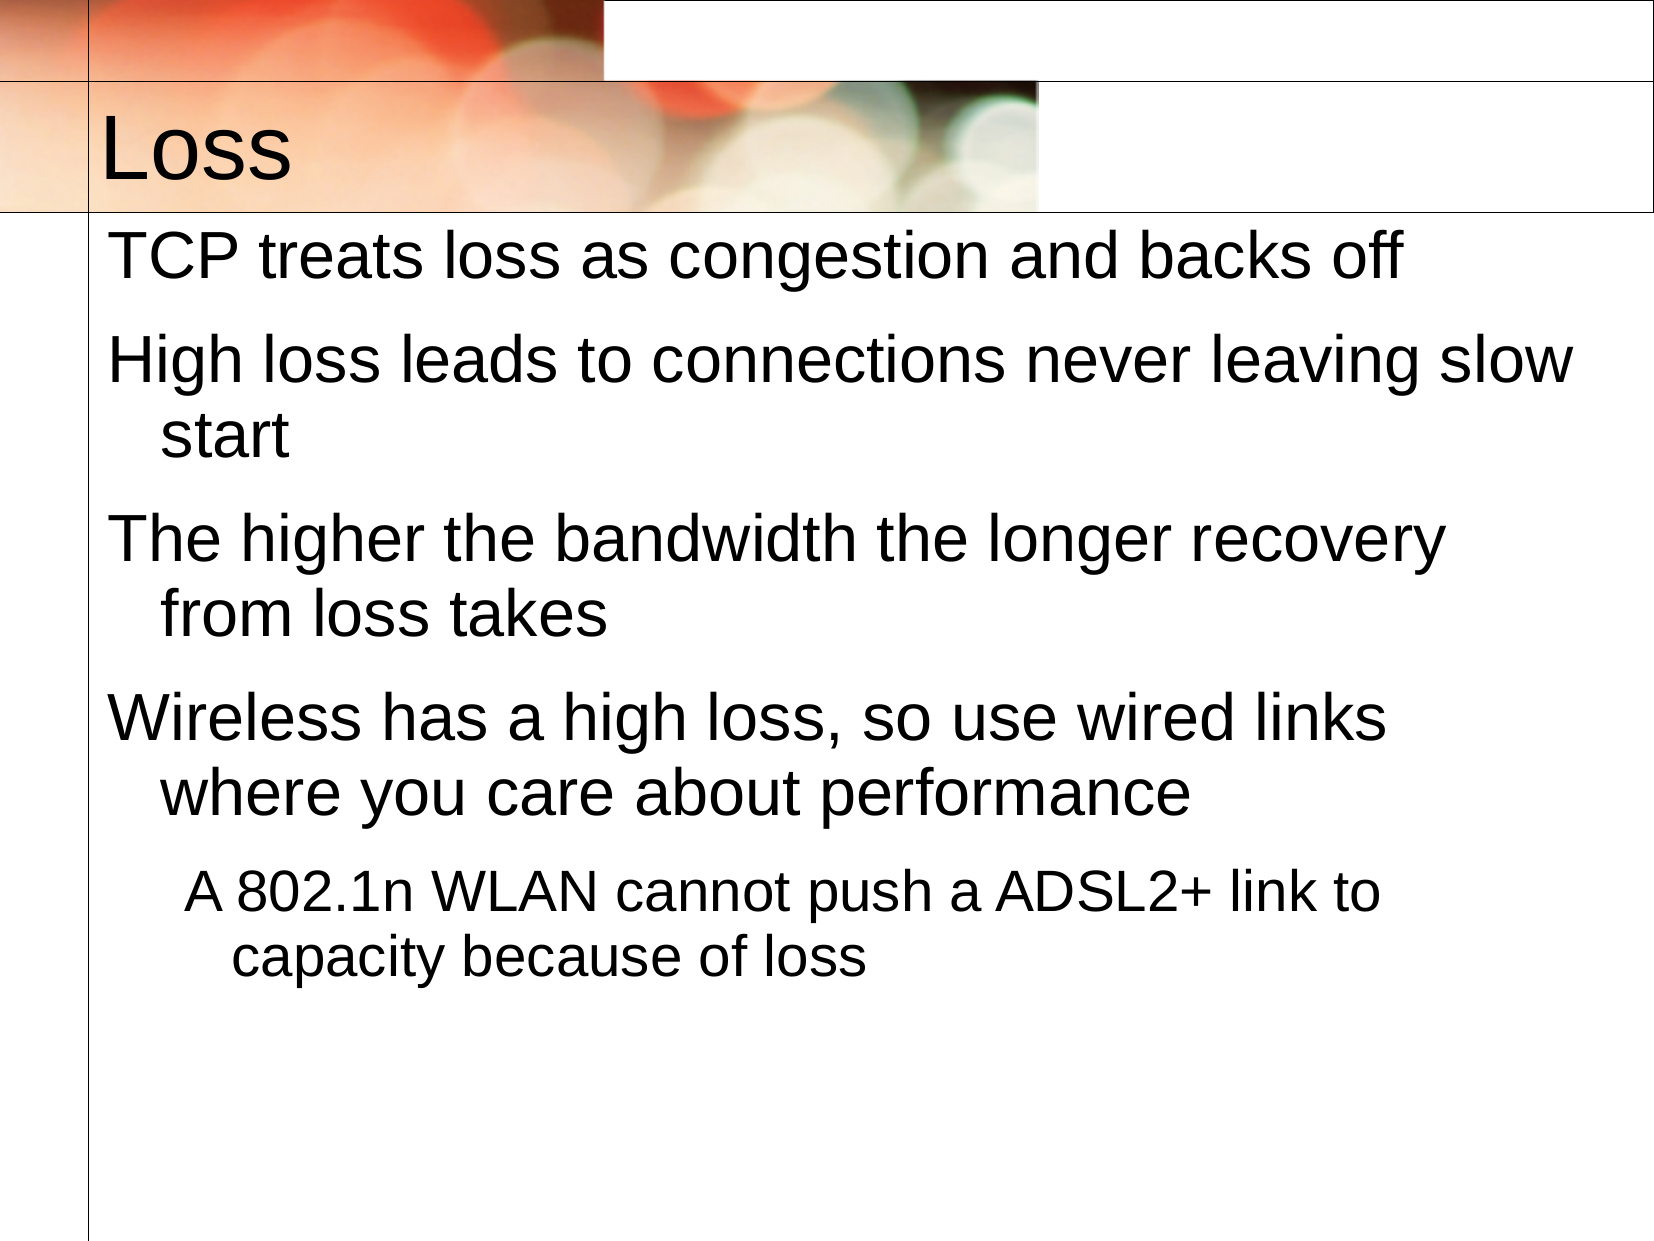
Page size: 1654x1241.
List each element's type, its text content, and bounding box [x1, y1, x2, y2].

picture [89, 82, 1039, 212]
picture [89, 0, 1039, 81]
picture [0, 82, 88, 212]
title Loss [100, 95, 1571, 200]
list TCP treats loss as congestion and backs off High loss leads to connections never leaving slow start The higher the bandwidth the longer recovery from loss takes Wireless has a high loss, so use wired links where you care about performance A 802.1n WLAN cannot push a ADSL2+ link to capacity because of loss [89, 217, 1578, 1226]
picture [0, 0, 88, 81]
